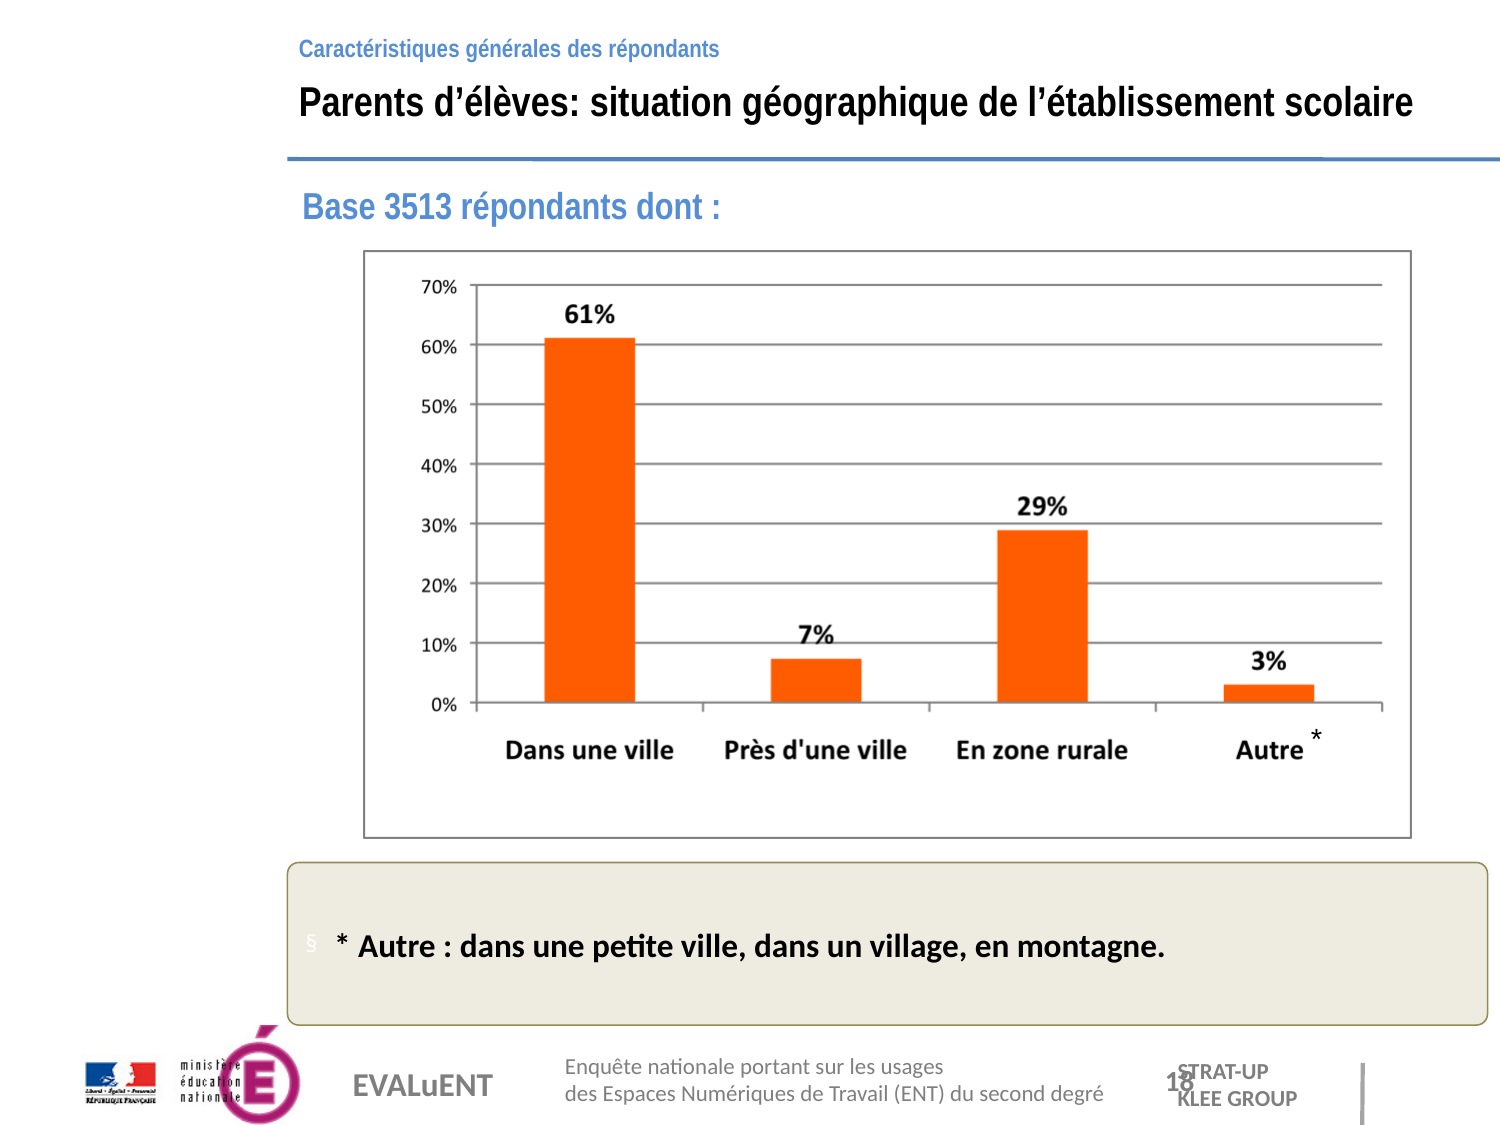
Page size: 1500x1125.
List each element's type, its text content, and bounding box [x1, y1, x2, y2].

text_box * [1295, 712, 1338, 763]
text_box Caractéristiques générales des répondants Parents d’élèves: situation géographique de l’établissement scolaire [284, 25, 1455, 100]
text_box [1074, 1050, 1426, 1110]
text_box * Autre : dans une petite ville, dans un village, en montagne. [287, 862, 1488, 1026]
text_box Base 3513 répondants dont : [287, 174, 741, 236]
picture [362, 249, 1413, 840]
